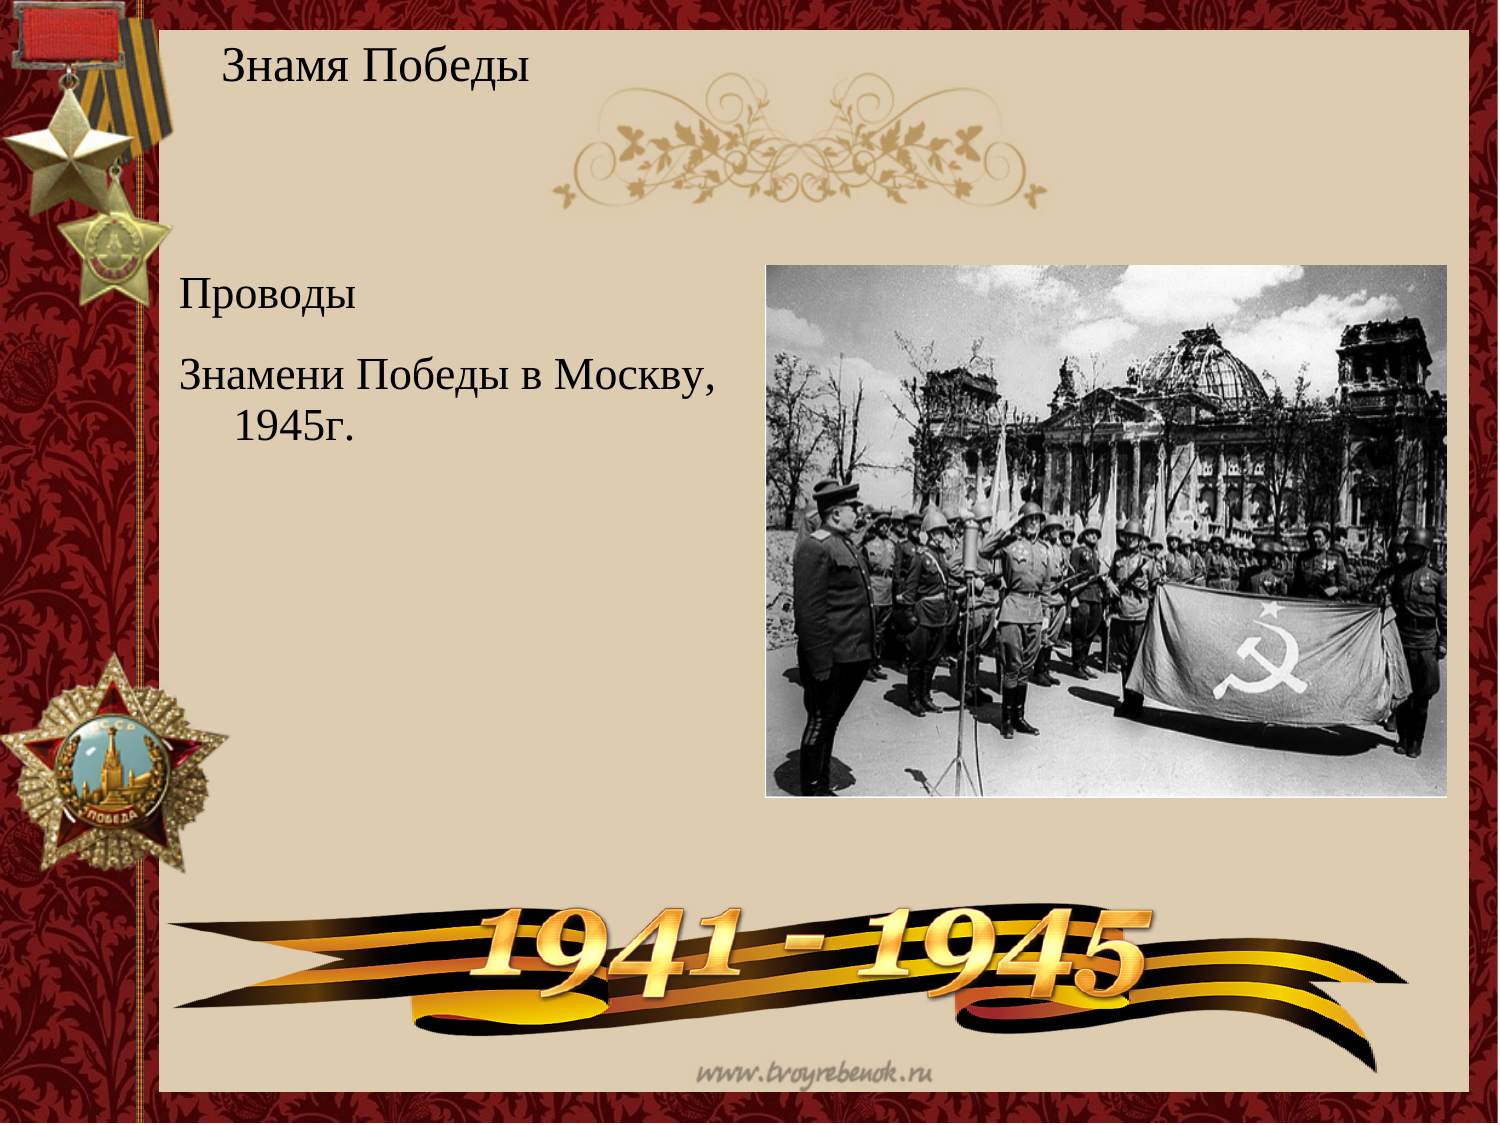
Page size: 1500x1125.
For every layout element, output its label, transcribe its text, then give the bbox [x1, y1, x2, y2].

picture [0, 0, 1498, 1123]
title Знамя Победы [206, 29, 621, 123]
list Проводы Знамени Победы в Москву, 1945г. [177, 263, 768, 532]
